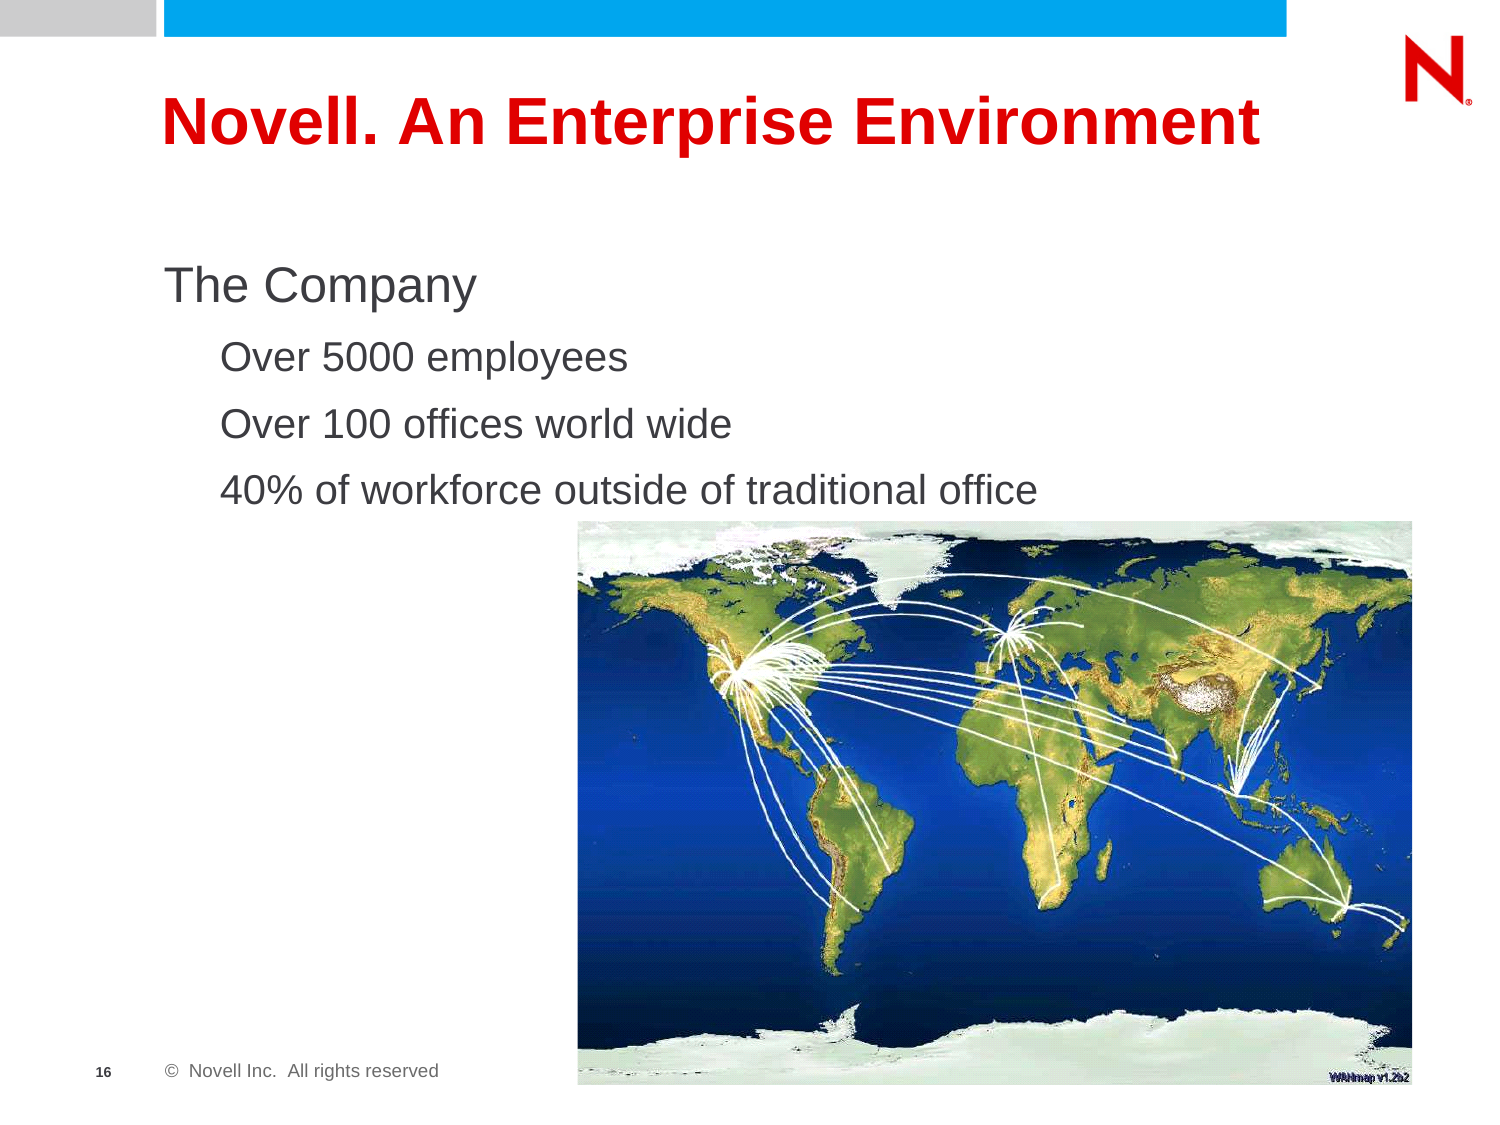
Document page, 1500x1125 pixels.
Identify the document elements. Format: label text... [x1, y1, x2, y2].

list The Company Over 5000 employees Over 100 offices world wide 40% of workforce outside of traditional office [163, 254, 1404, 986]
picture [1403, 32, 1473, 107]
picture [577, 521, 1413, 1085]
title Novell. An Enterprise Environment [161, 41, 1383, 205]
